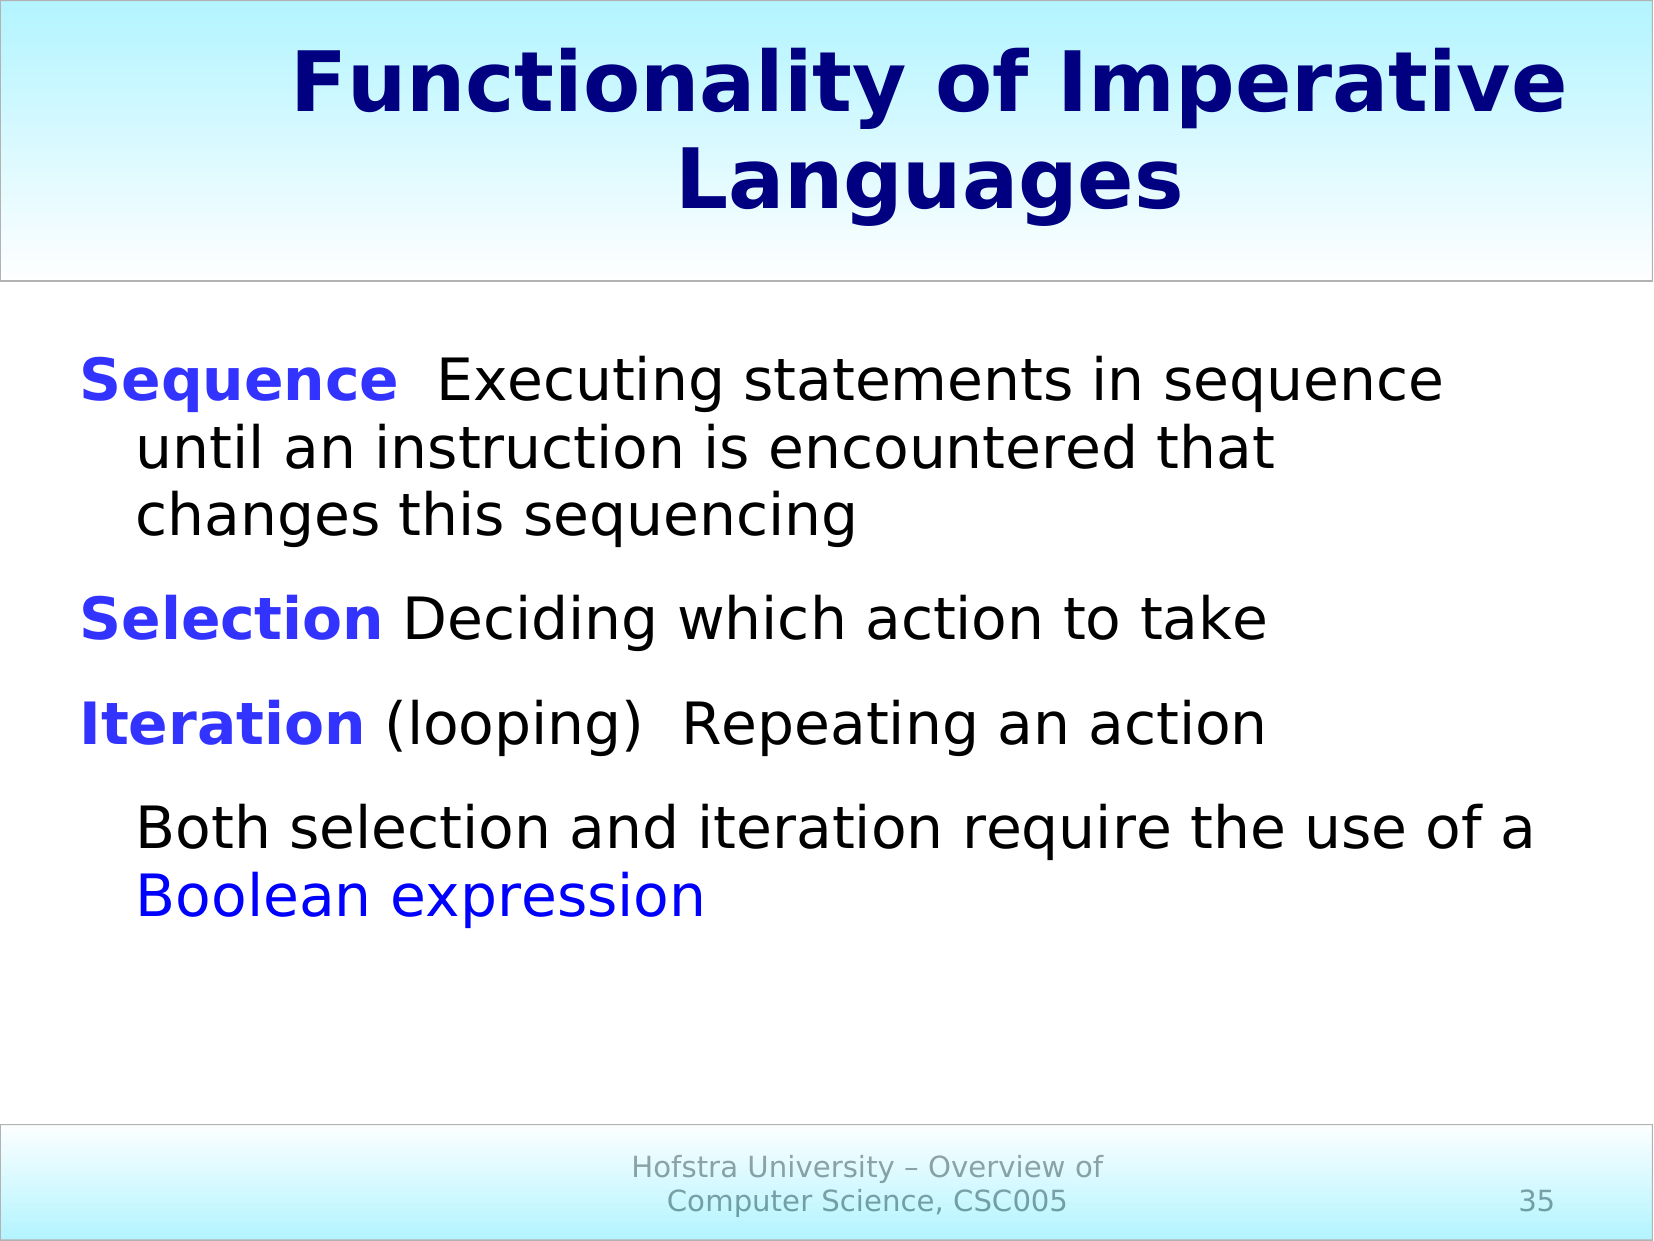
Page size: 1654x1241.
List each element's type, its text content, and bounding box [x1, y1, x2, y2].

title Functionality of Imperative Languages [247, 12, 1612, 250]
list Sequence Executing statements in sequence until an instruction is encountered that changes this sequencing Selection Deciding which action to take Iteration (looping) Repeating an action Both selection and iteration require the use of a Boolean expression [64, 338, 1553, 1079]
